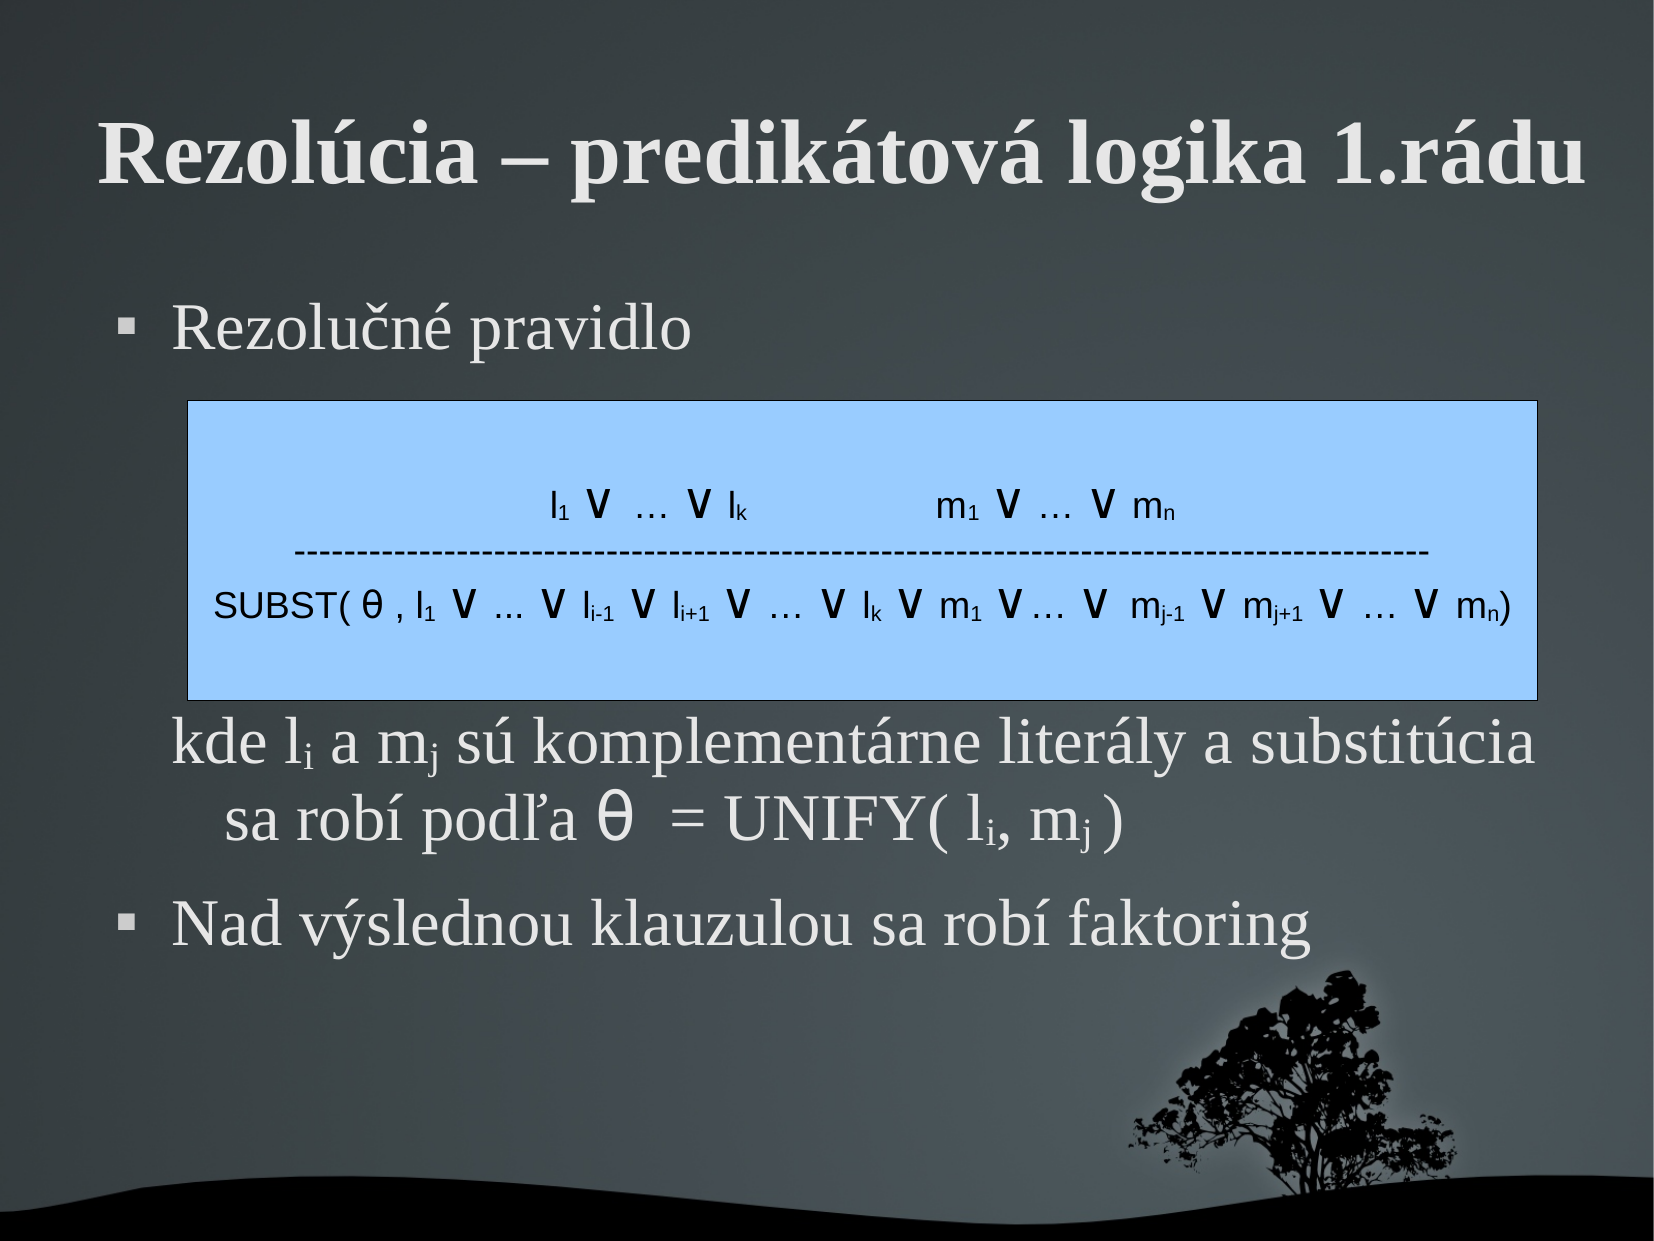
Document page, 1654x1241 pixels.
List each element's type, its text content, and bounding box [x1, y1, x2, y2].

title Rezolúcia – predikátová logika 1.rádu [37, 56, 1651, 250]
list Rezolučné pravidlo kde li a mj sú komplementárne literály a substitúcia sa robí podľa θ = UNIFY( li, mj ) Nad výslednou klauzulou sa robí faktoring [82, 290, 1571, 1094]
text_box l1 ∨ … ∨ lk m1 ∨ … ∨ mn ------------------------------------------------------------------------------------------- SUBST( θ , l1 ∨ ... ∨ li-1 ∨ li+1 ∨ … ∨ lk ∨ m1 ∨… ∨ mj-1 ∨ mj+1 ∨ … ∨ mn) [187, 400, 1538, 701]
picture [0, 0, 1654, 1241]
